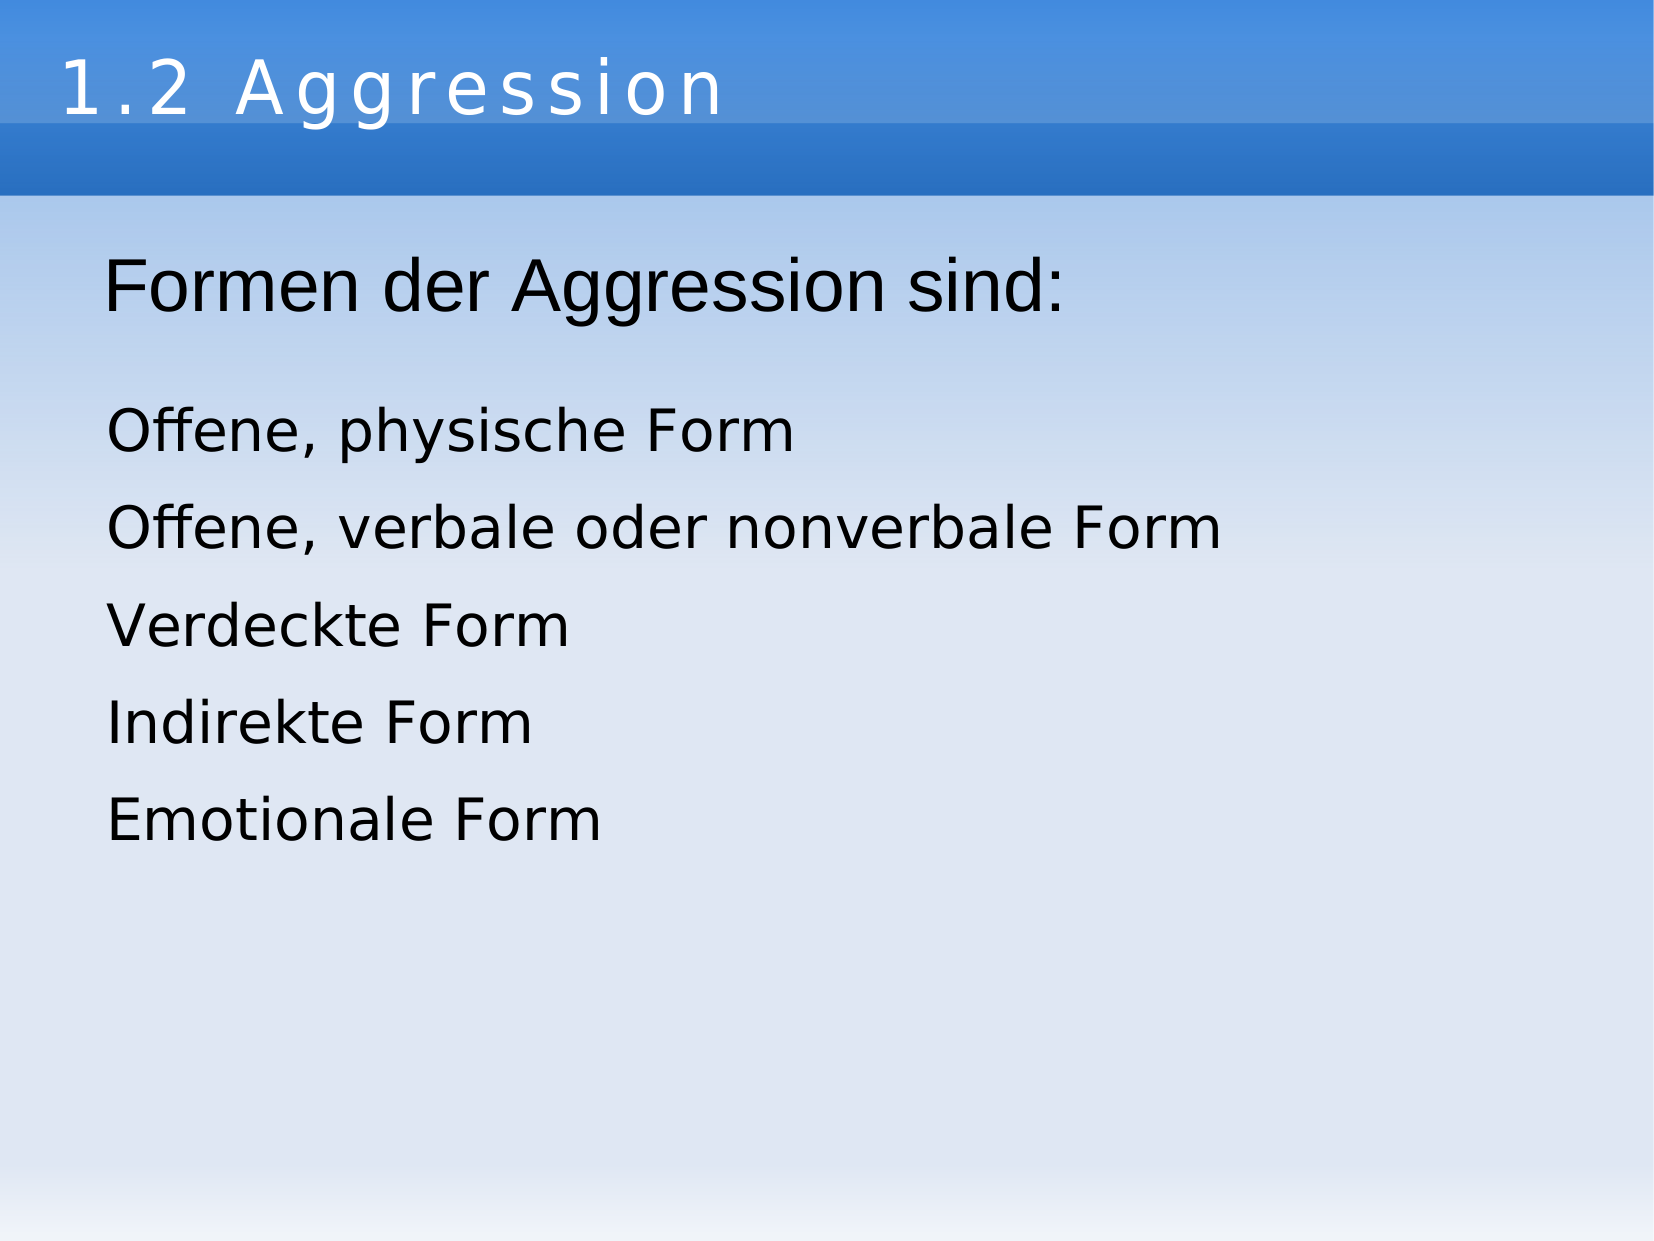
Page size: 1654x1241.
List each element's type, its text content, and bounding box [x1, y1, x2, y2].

picture [0, 0, 1654, 1241]
text_box Formen der Aggression sind: [88, 245, 1082, 344]
list Offene, physische Form Offene, verbale oder nonverbale Form Verdeckte Form Indirekte Form Emotionale Form [88, 397, 1577, 1004]
title 1.2 Aggression [59, 0, 1654, 178]
